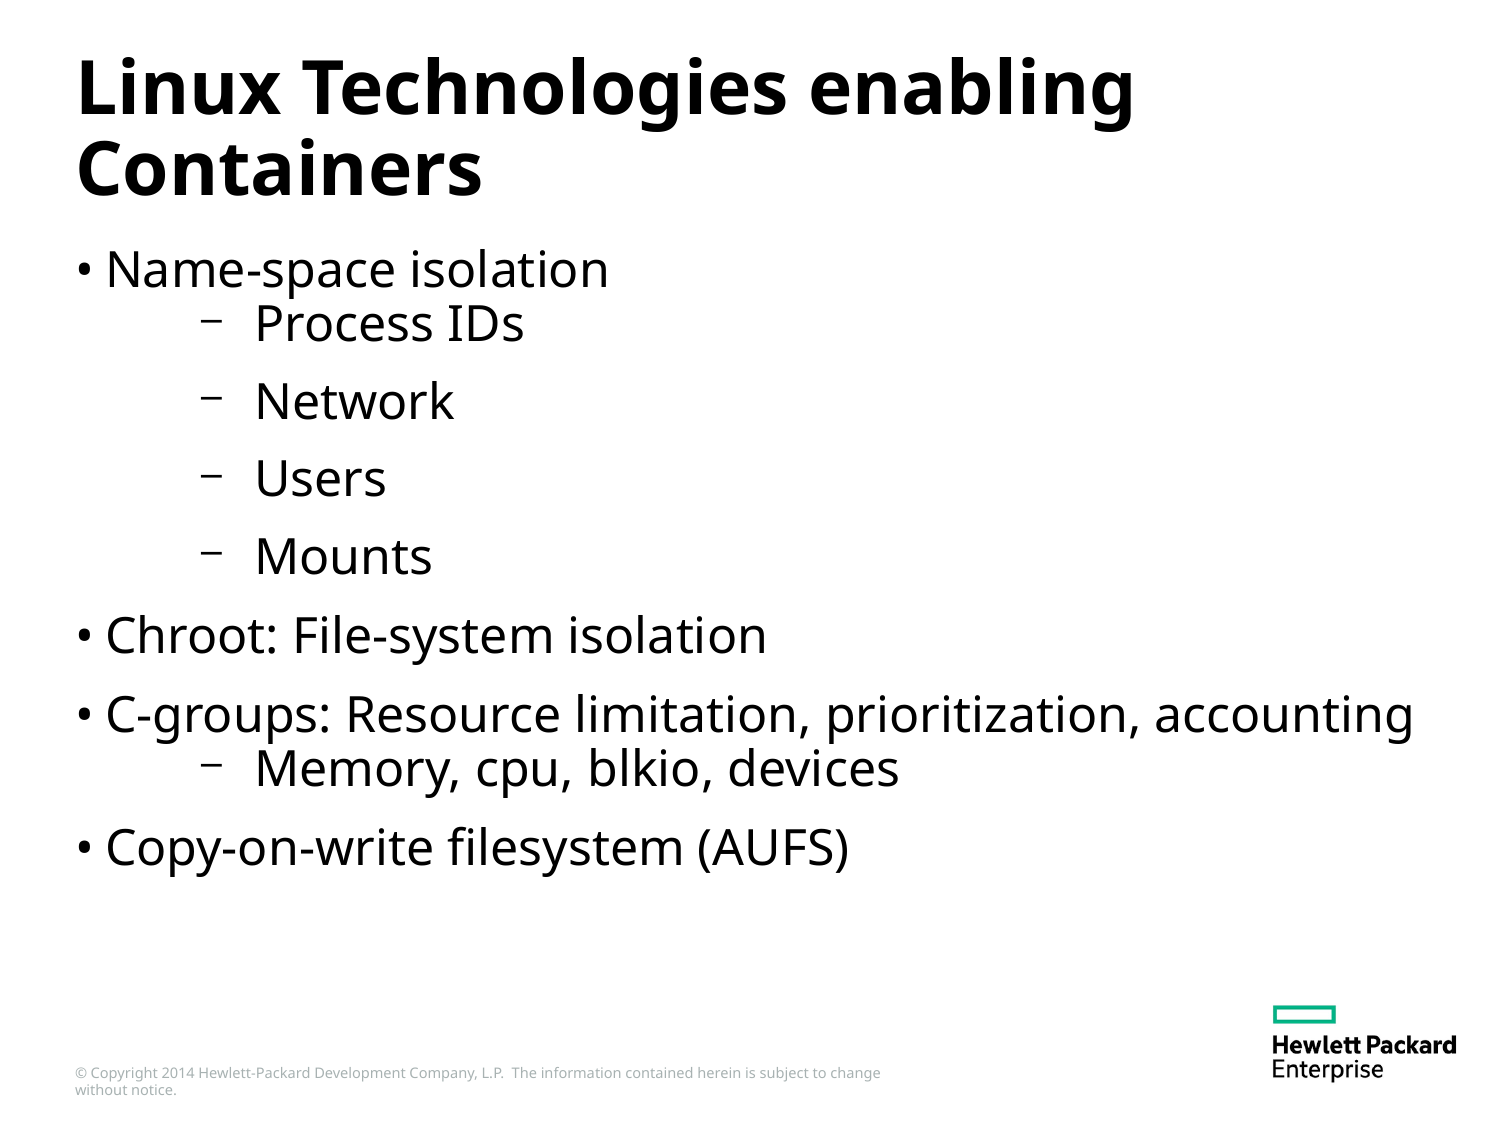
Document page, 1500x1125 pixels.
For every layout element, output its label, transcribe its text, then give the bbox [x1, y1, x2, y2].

picture [1250, 992, 1476, 1099]
list Name-space isolation Process IDs Network Users Mounts Chroot: File-system isolation C-groups: Resource limitation, prioritization, accounting Memory, cpu, blkio, devices Copy-on-write filesystem (AUFS) [75, 244, 1426, 1032]
title Linux Technologies enabling Containers [75, 50, 1426, 176]
